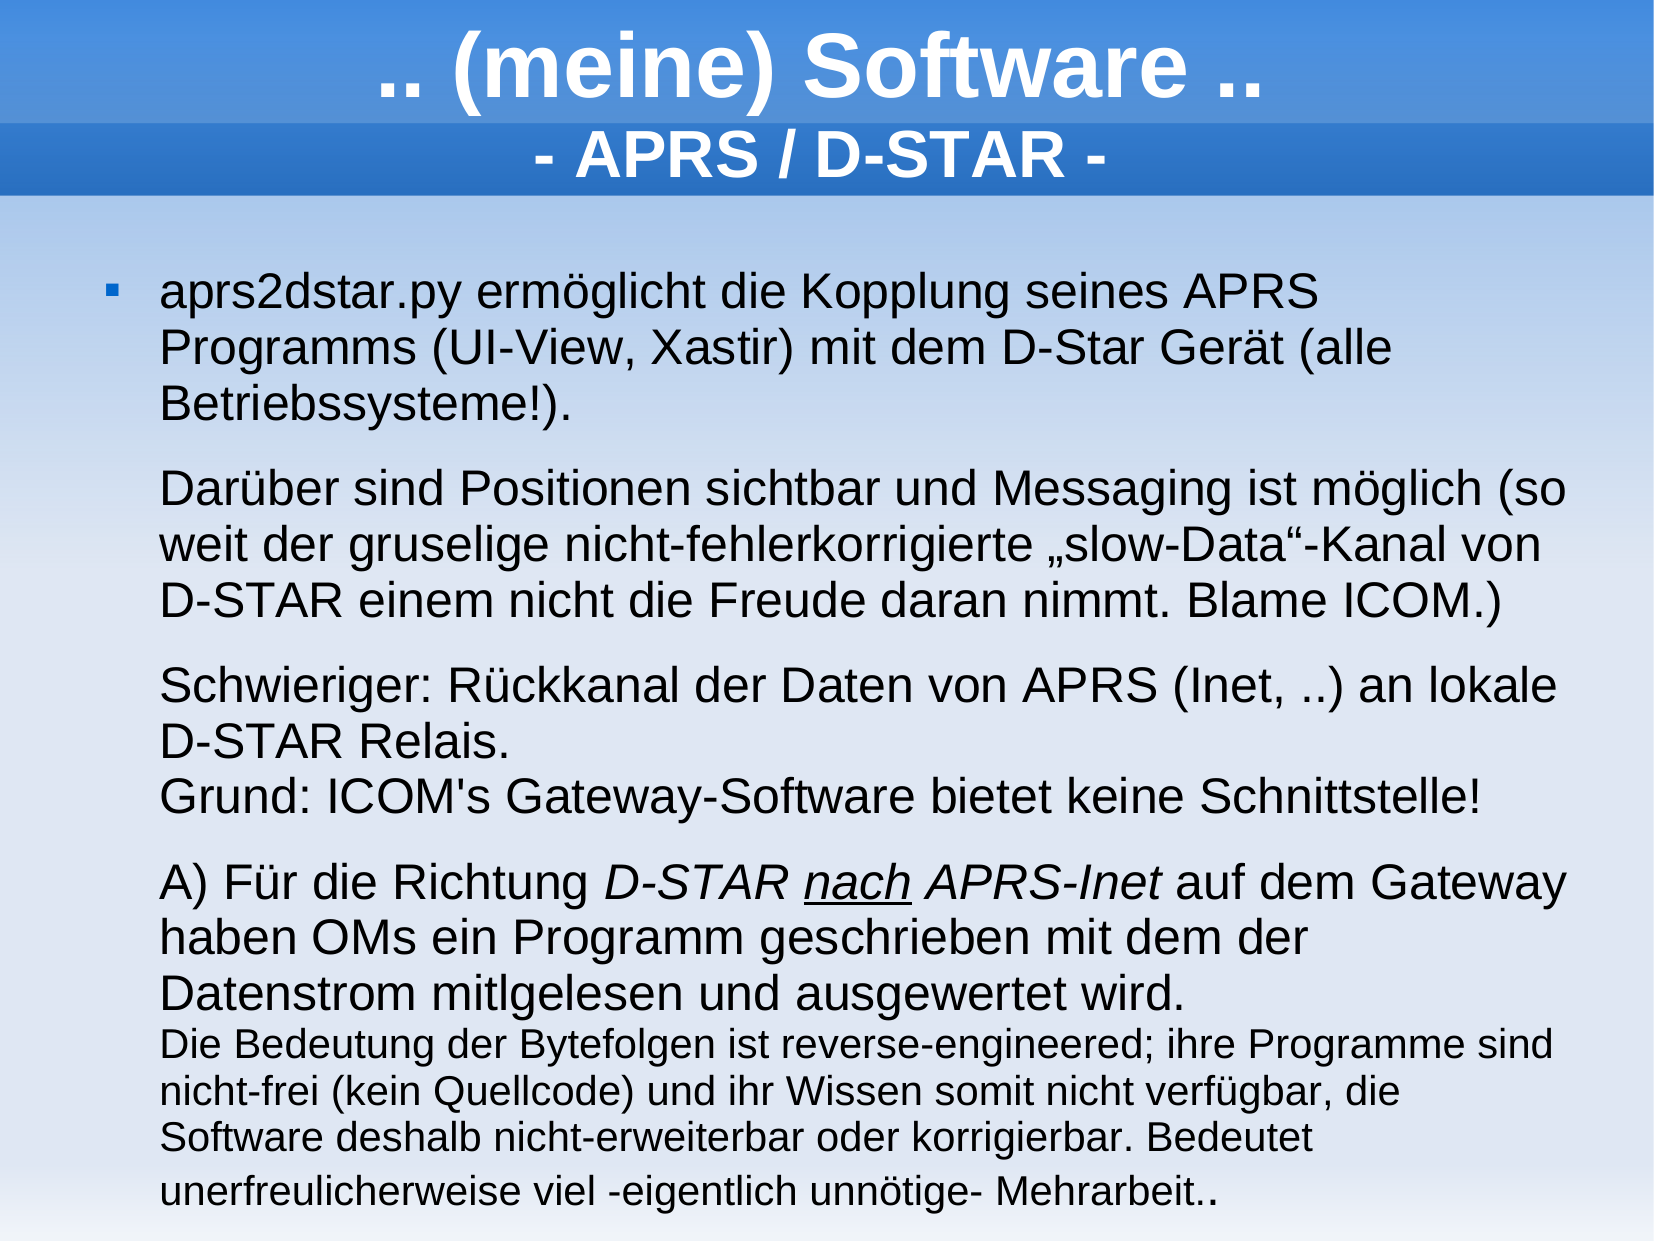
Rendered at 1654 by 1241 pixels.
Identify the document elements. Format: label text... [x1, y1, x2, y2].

list aprs2dstar.py ermöglicht die Kopplung seines APRS Programms (UI-View, Xastir) mit dem D-Star Gerät (alle Betriebssysteme!). Darüber sind Positionen sichtbar und Messaging ist möglich (so weit der gruselige nicht-fehlerkorrigierte „slow-Data“-Kanal von D-STAR einem nicht die Freude daran nimmt. Blame ICOM.) Schwieriger: Rückkanal der Daten von APRS (Inet, ..) an lokale D-STAR Relais. Grund: ICOM's Gateway-Software bietet keine Schnittstelle! A) Für die Richtung D-STAR nach APRS-Inet auf dem Gateway haben OMs ein Programm geschrieben mit dem der Datenstrom mitlgelesen und ausgewertet wird. Die Bedeutung der Bytefolgen ist reverse-engineered; ihre Programme sind nicht-frei (kein Quellcode) und ihr Wissen somit nicht verfügbar, die Software deshalb nicht-erweiterbar oder korrigierbar. Bedeutet unerfreulicherweise viel -eigentlich unnötige- Mehrarbeit.. [88, 263, 1577, 1241]
title .. (meine) Software .. - APRS / D-STAR - [76, 7, 1565, 200]
picture [0, 0, 1654, 1241]
